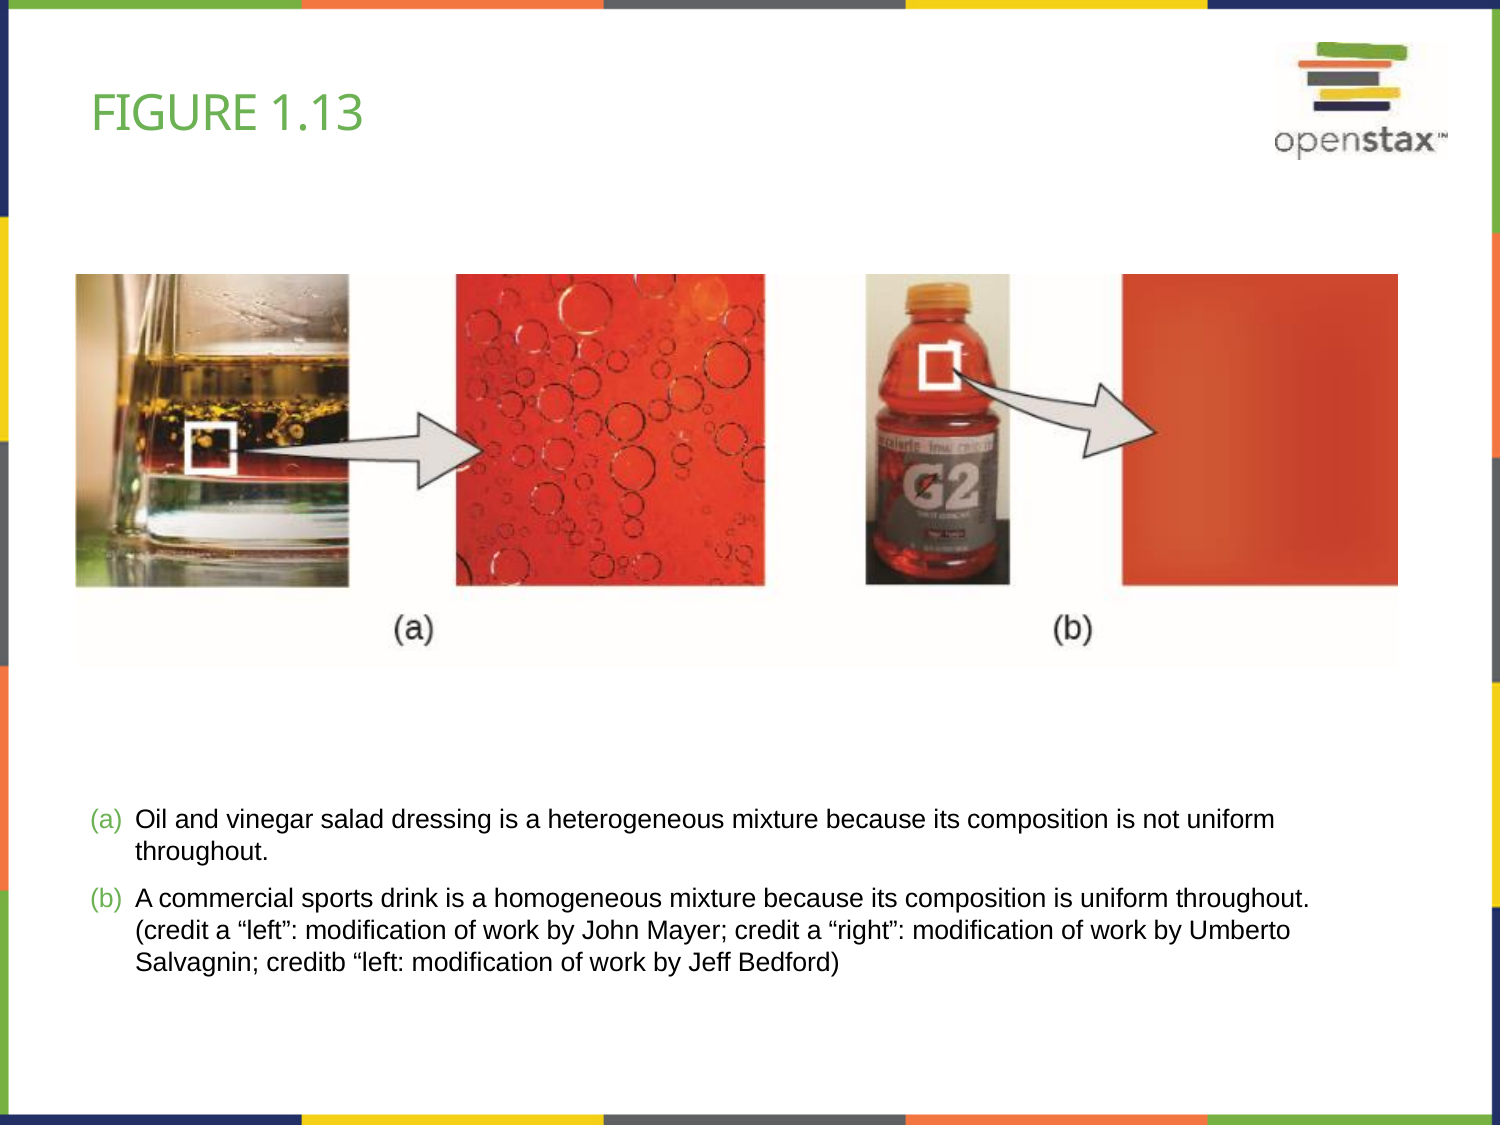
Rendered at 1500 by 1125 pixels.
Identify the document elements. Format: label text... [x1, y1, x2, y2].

list Oil and vinegar salad dressing is a heterogeneous mixture because its composition is not uniform throughout. A commercial sports drink is a homogeneous mixture because its composition is uniform throughout. (credit a “left”: modification of work by John Mayer; credit a “right”: modification of work by Umberto Salvagnin; creditb “left: modification of work by Jeff Bedford) [75, 794, 1398, 986]
picture [0, 0, 1500, 1125]
title Figure 1.13 [75, 39, 1398, 148]
